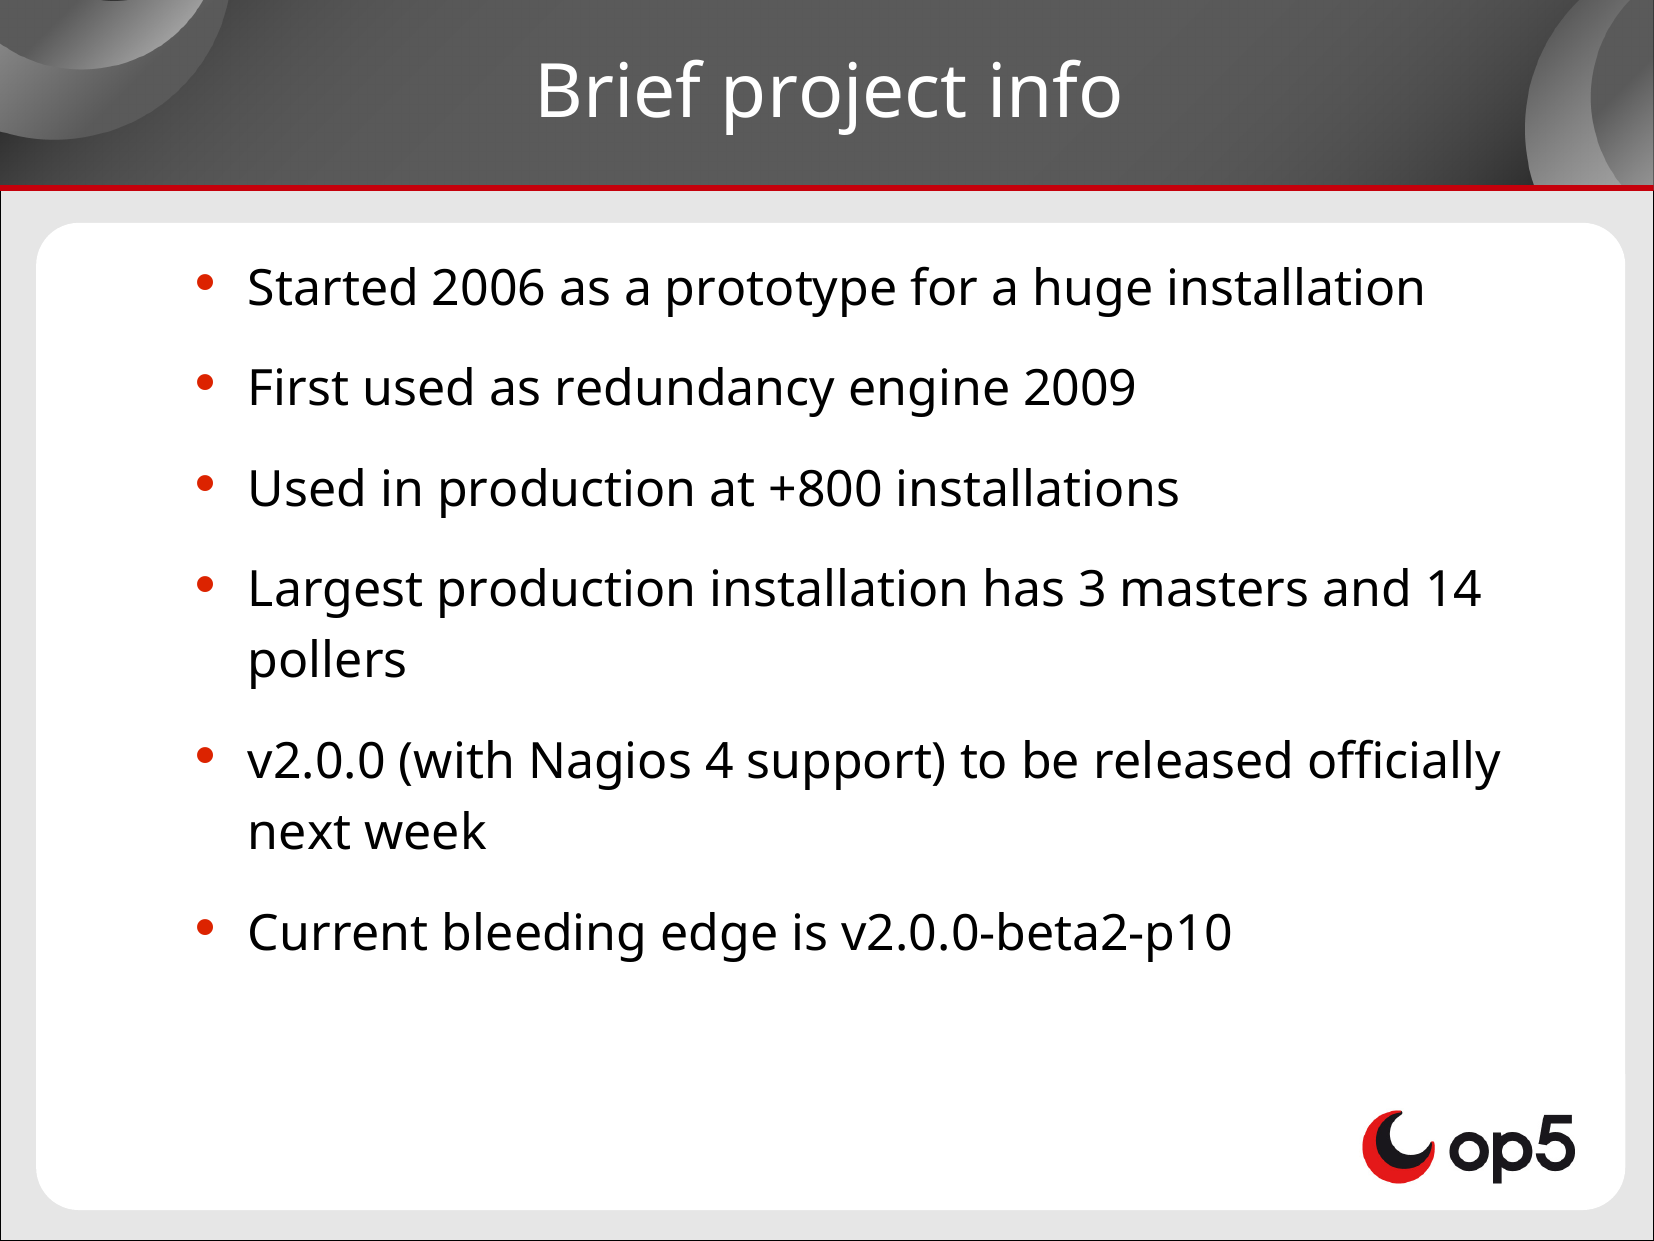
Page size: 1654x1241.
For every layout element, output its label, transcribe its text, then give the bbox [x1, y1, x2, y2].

picture [1350, 1103, 1587, 1191]
list Started 2006 as a prototype for a huge installation First used as redundancy engine 2009 Used in production at +800 installations Largest production installation has 3 masters and 14 pollers v2.0.0 (with Nagios 4 support) to be released officially next week Current bleeding edge is v2.0.0-beta2-p10 [177, 248, 1571, 1028]
title Brief project info [88, 0, 1571, 175]
picture [0, 0, 1654, 185]
